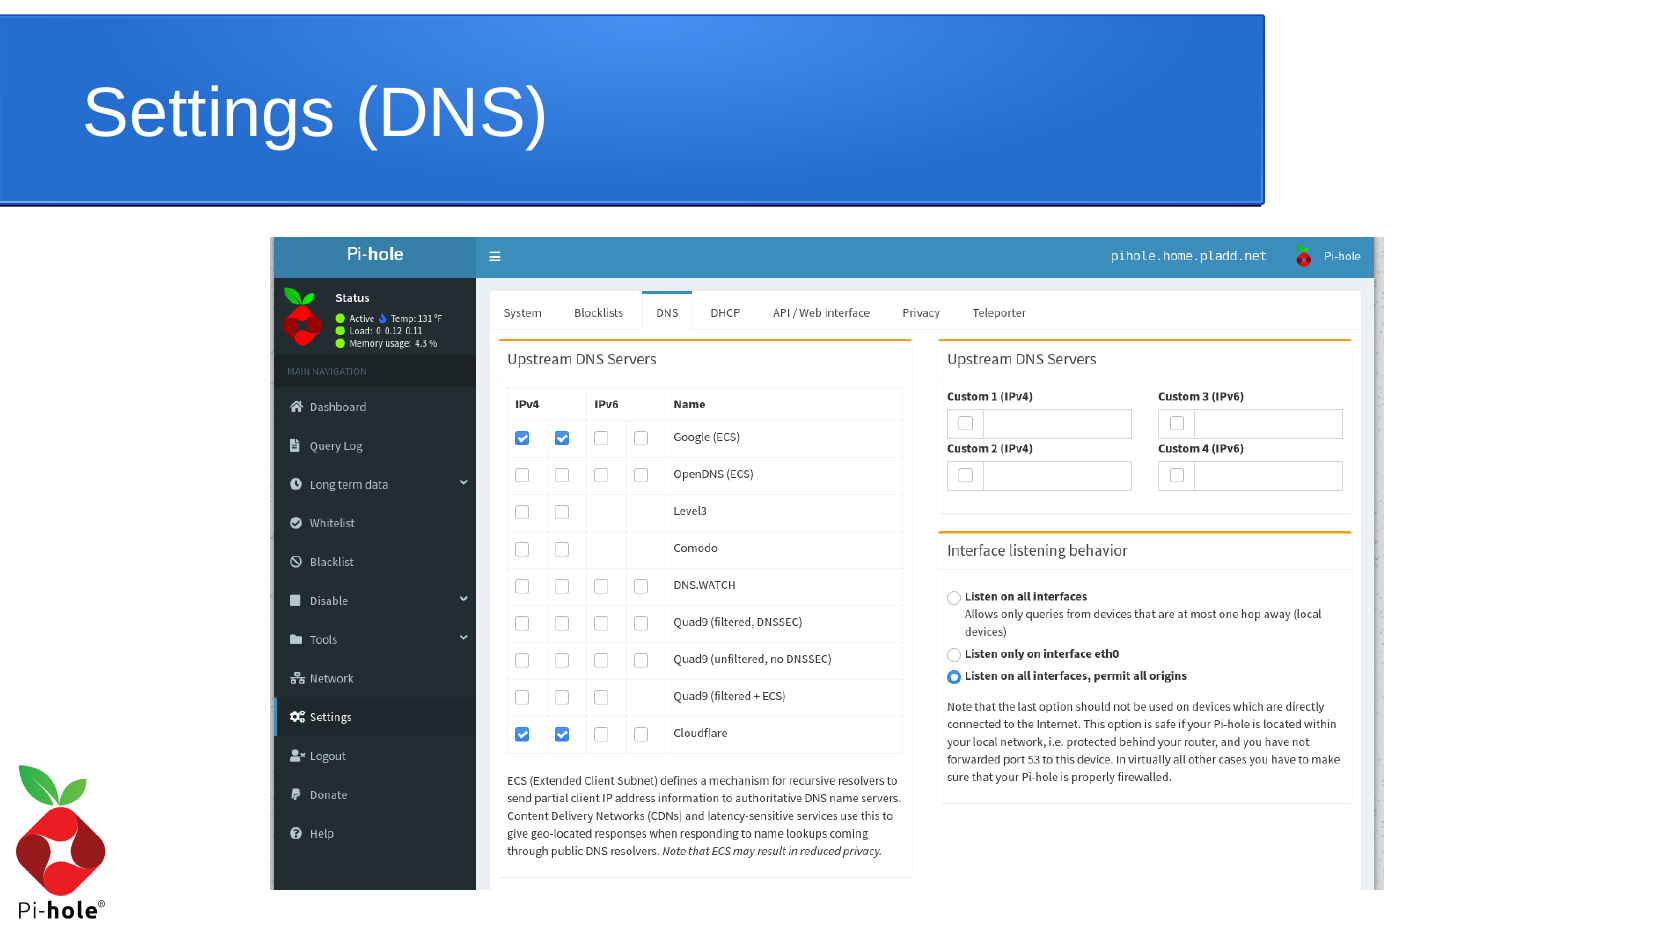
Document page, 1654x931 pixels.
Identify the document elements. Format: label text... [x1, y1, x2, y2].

title Settings (DNS) [82, 35, 1235, 189]
picture [15, 765, 106, 919]
picture [270, 237, 1384, 890]
